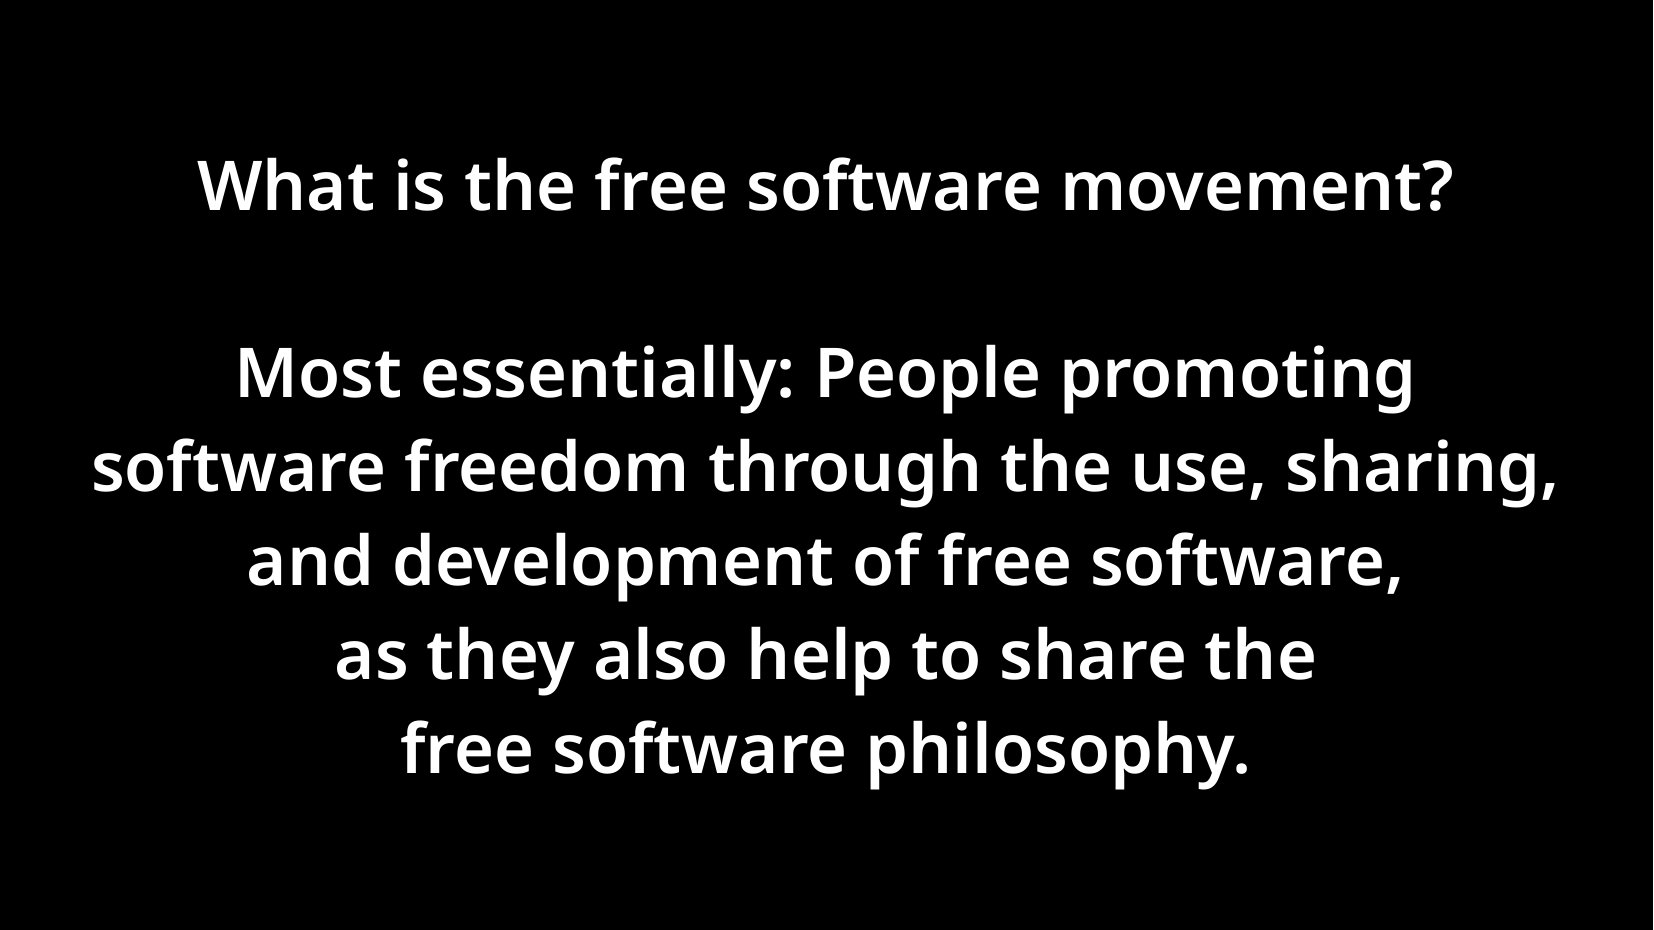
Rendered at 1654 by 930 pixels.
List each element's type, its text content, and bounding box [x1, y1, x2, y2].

title What is the free software movement? Most essentially: People promoting software freedom through the use, sharing, and development of free software, as they also help to share the free software philosophy. [82, 172, 1571, 758]
